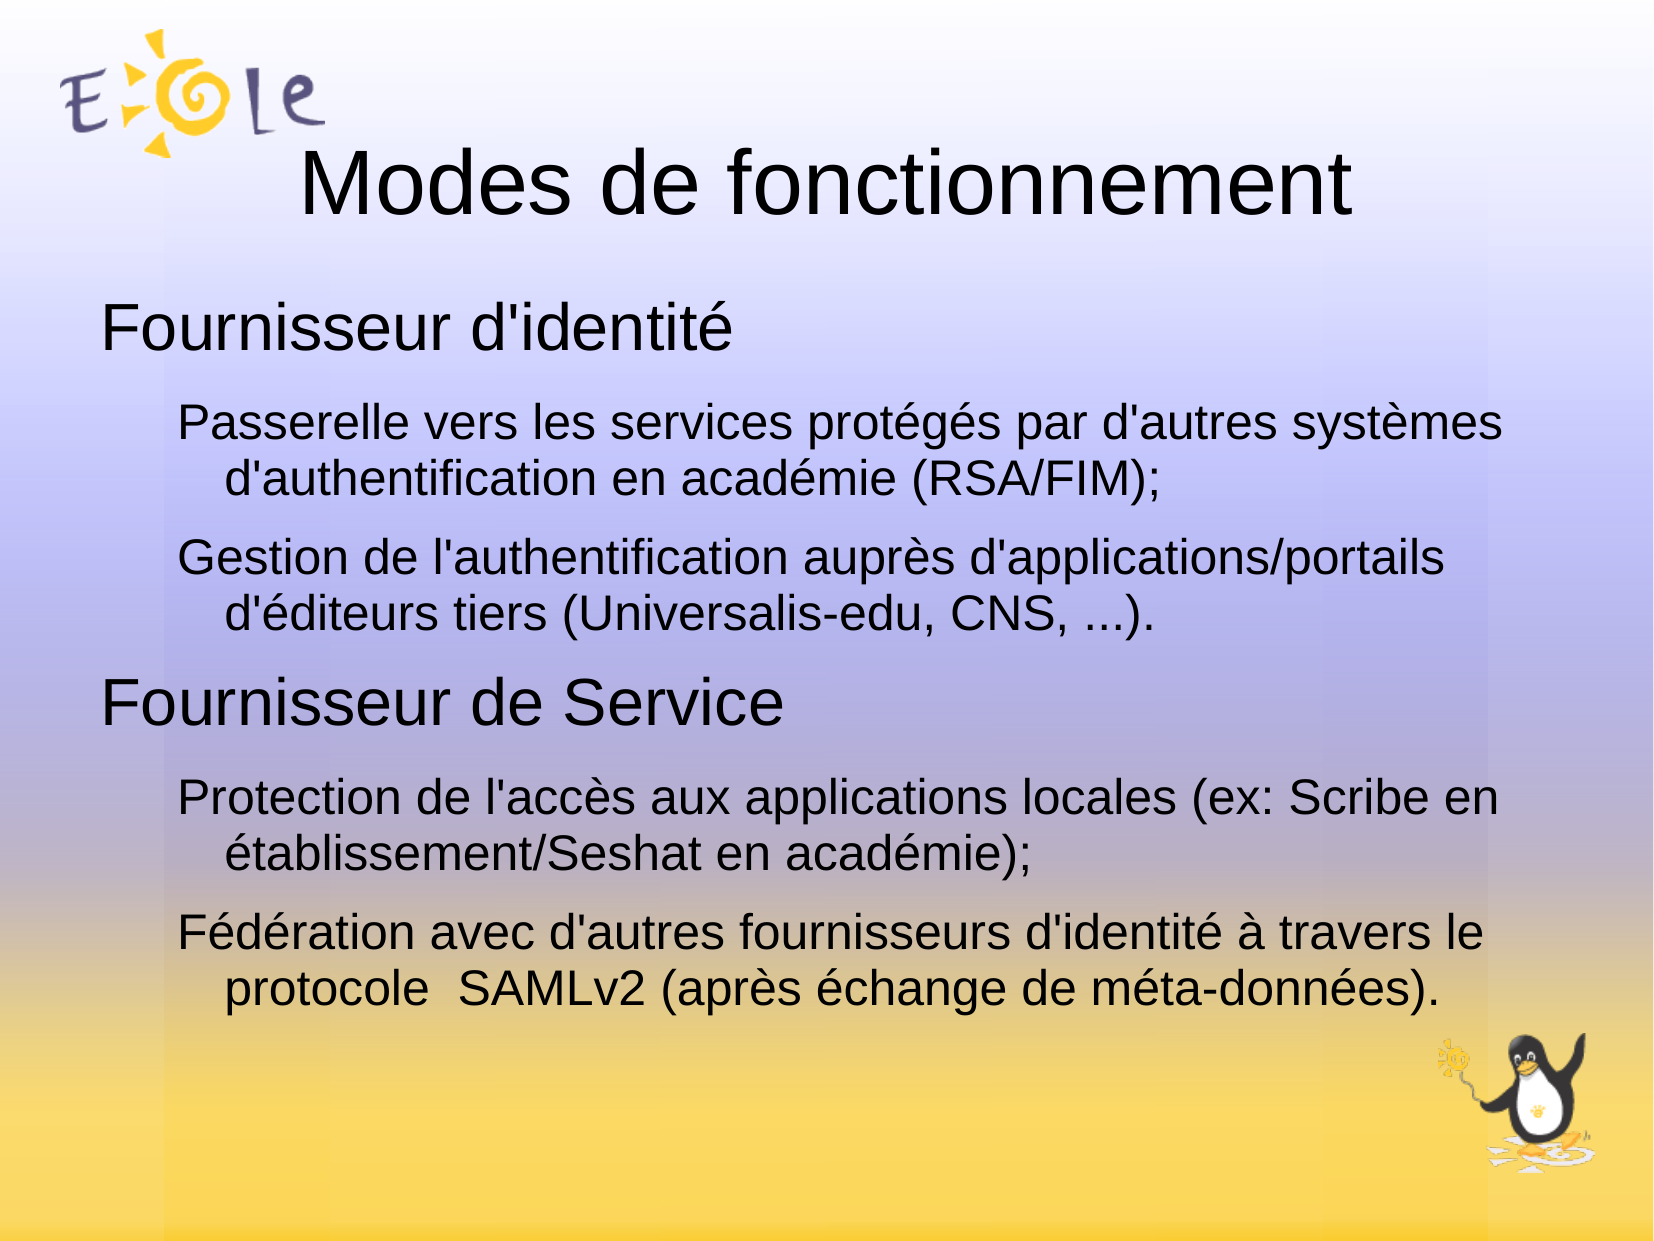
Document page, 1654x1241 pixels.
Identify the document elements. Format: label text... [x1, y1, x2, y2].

list Fournisseur d'identité Passerelle vers les services protégés par d'autres systèmes d'authentification en académie (RSA/FIM); Gestion de l'authentification auprès d'applications/portails d'éditeurs tiers (Universalis-edu, CNS, ...). Fournisseur de Service Protection de l'accès aux applications locales (ex: Scribe en établissement/Seshat en académie); Fédération avec d'autres fournisseurs d'identité à travers le protocole SAMLv2 (après échange de méta-données). [82, 290, 1571, 1094]
picture [0, 0, 1654, 1241]
title Modes de fonctionnement [82, 86, 1571, 279]
